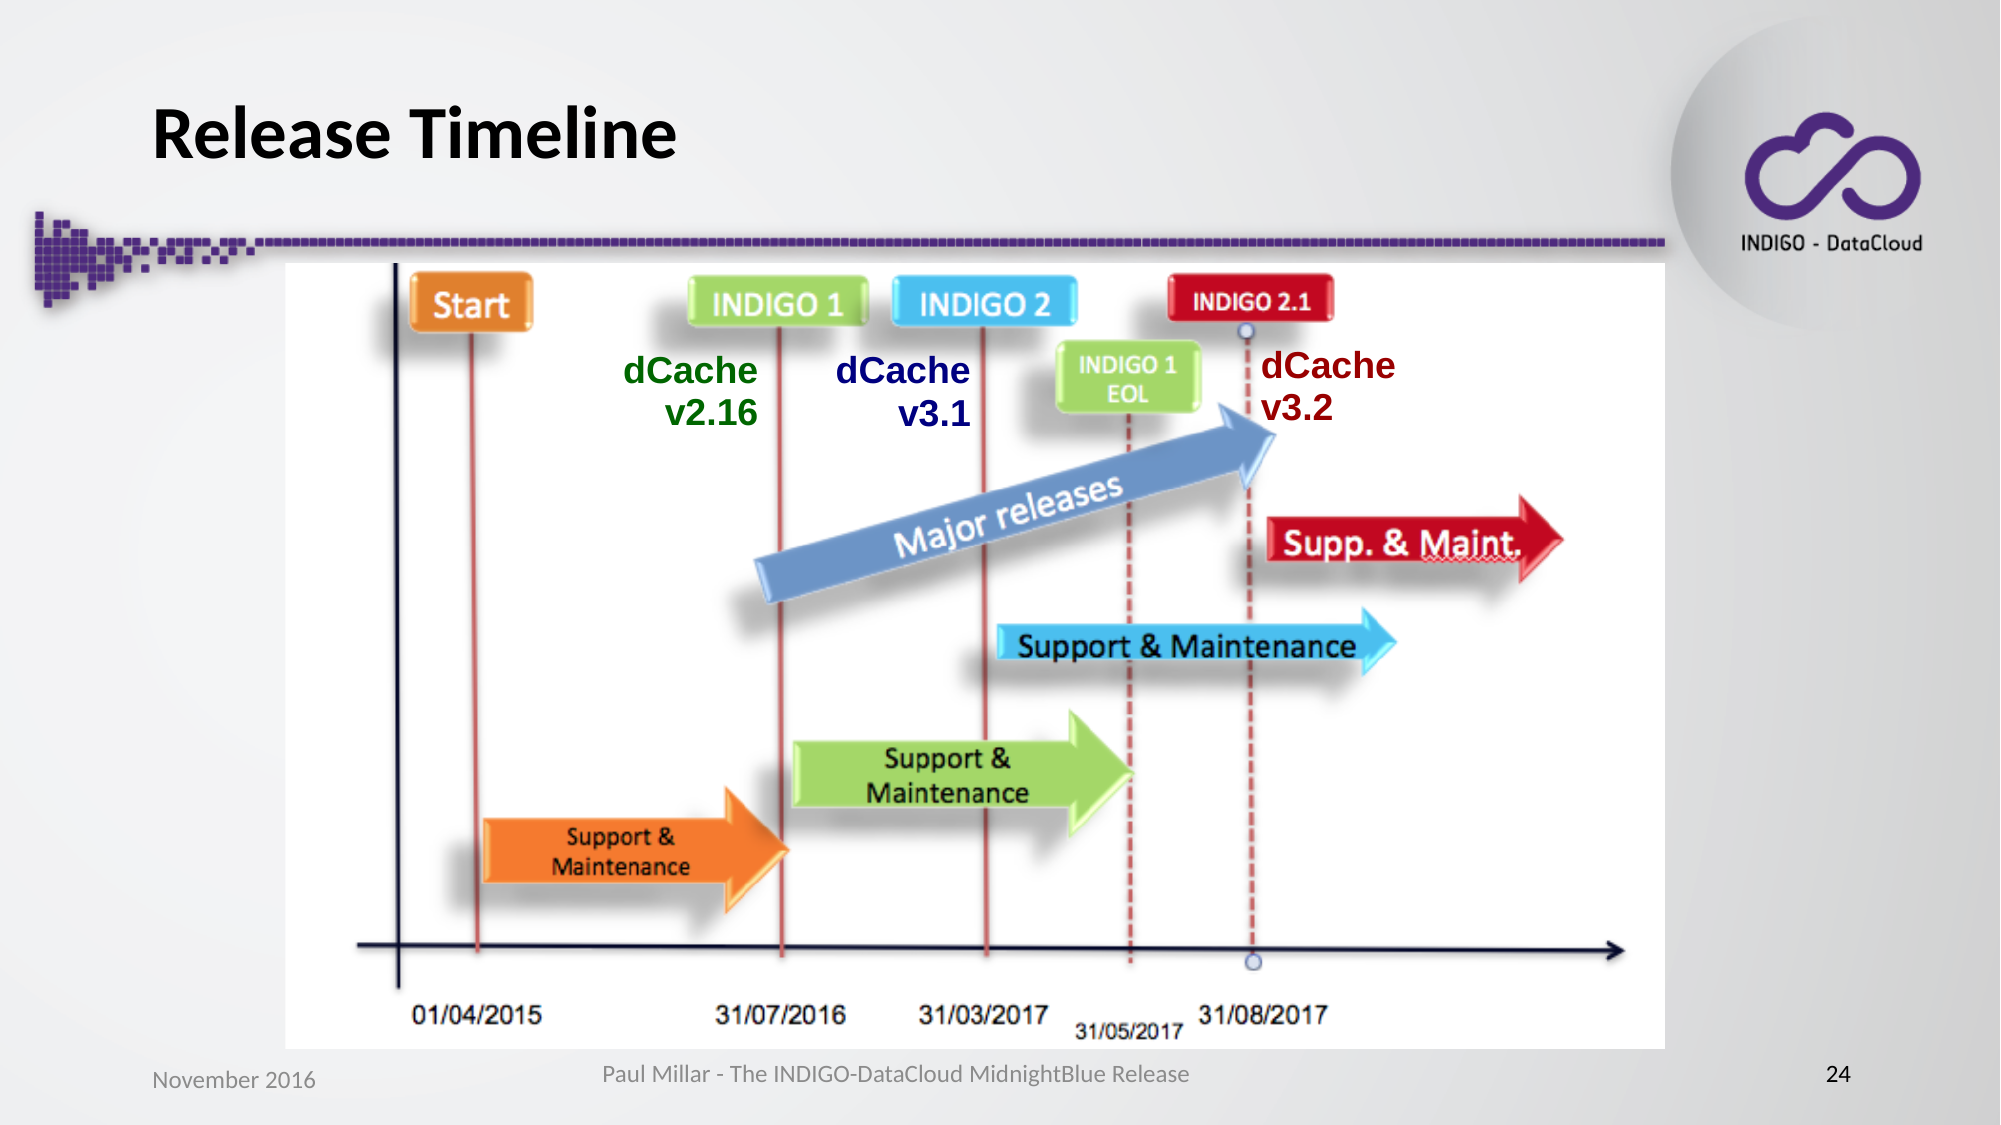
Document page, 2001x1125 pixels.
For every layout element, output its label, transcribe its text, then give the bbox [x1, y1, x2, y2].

text_box dCache v3.1 [820, 342, 986, 442]
slide_number <number> [1706, 1042, 1867, 1103]
text_box dCache v3.2 [1246, 336, 1411, 436]
title Release Timeline [137, 37, 1863, 231]
slide_number November 2016 [137, 1048, 588, 1109]
picture [0, 0, 2000, 1125]
text_box dCache v2.16 [608, 342, 774, 442]
footer Paul Millar - The INDIGO-DataCloud MidnightBlue Release [587, 1042, 1413, 1103]
